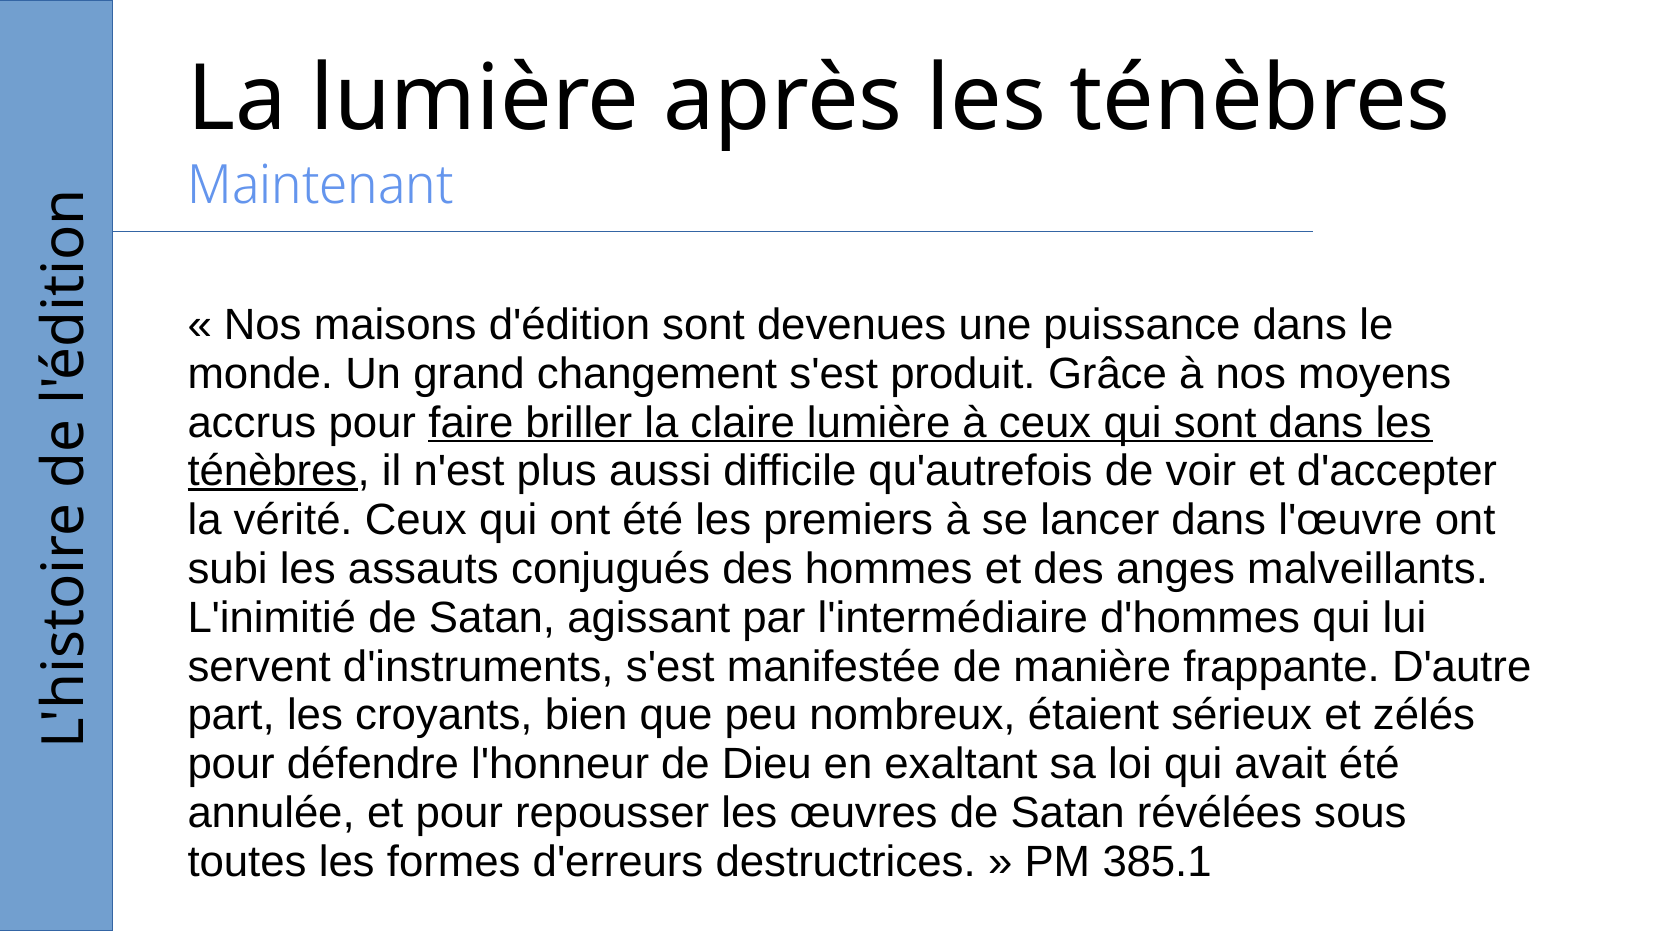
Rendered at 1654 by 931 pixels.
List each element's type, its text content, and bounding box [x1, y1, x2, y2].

text_box L'histoire de l'édition [13, 37, 105, 901]
text_box [0, 0, 113, 931]
text_box « Nos maisons d'édition sont devenues une puissance dans le monde. Un grand changement s'est produit. Grâce à nos moyens accrus pour faire briller la claire lumière à ceux qui sont dans les ténèbres, il n'est plus aussi difficile qu'autrefois de voir et d'accepter la vérité. Ceux qui ont été les premiers à se lancer dans l'œuvre ont subi les assauts conjugués des hommes et des anges malveillants. L'inimitié de Satan, agissant par l'intermédiaire d'hommes qui lui servent d'instruments, s'est manifestée de manière frappante. D'autre part, les croyants, bien que peu nombreux, étaient sérieux et zélés pour défendre l'honneur de Dieu en exaltant sa loi qui avait été annulée, et pour repousser les œuvres de Satan révélées sous toutes les formes d'erreurs destructrices. » PM 385.1 [187, 300, 1538, 886]
title La lumière après les ténèbres [187, 33, 1571, 125]
title Maintenant [187, 125, 1571, 239]
